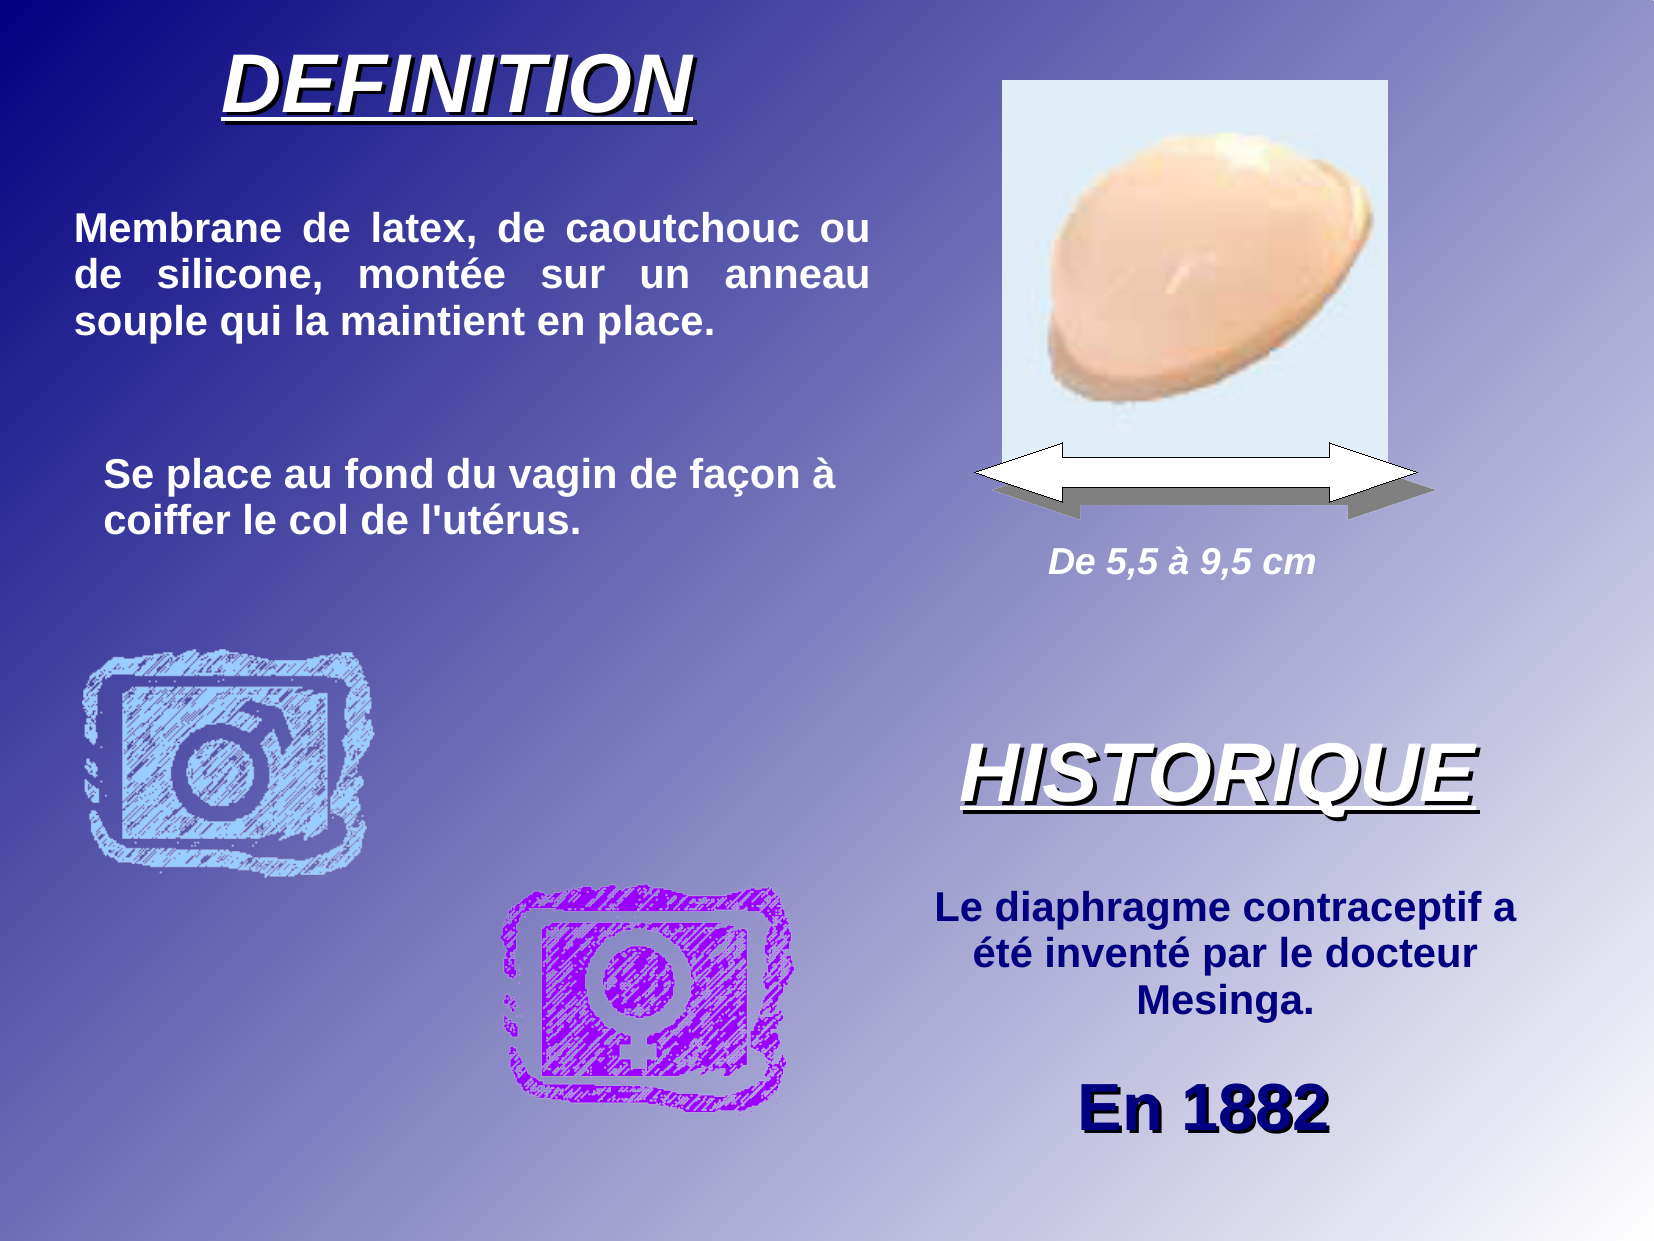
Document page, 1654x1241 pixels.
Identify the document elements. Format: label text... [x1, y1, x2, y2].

text_box Le diaphragme contraceptif a été inventé par le docteur Mesinga. [885, 876, 1565, 1034]
text_box DEFINITION [206, 29, 739, 138]
text_box En 1882 [1062, 1062, 1388, 1153]
picture [82, 648, 384, 886]
text_box De 5,5 à 9,5 cm [1033, 532, 1359, 591]
text_box Se place au fond du vagin de façon à coiffer le col de l'utérus. [88, 442, 916, 553]
text_box HISTORIQUE [944, 718, 1506, 827]
text_box [974, 442, 1418, 503]
text_box Membrane de latex, de caoutchouc ou de silicone, montée sur un anneau souple qui la maintient en place. [59, 197, 886, 355]
picture [501, 882, 804, 1123]
picture [1002, 80, 1388, 462]
